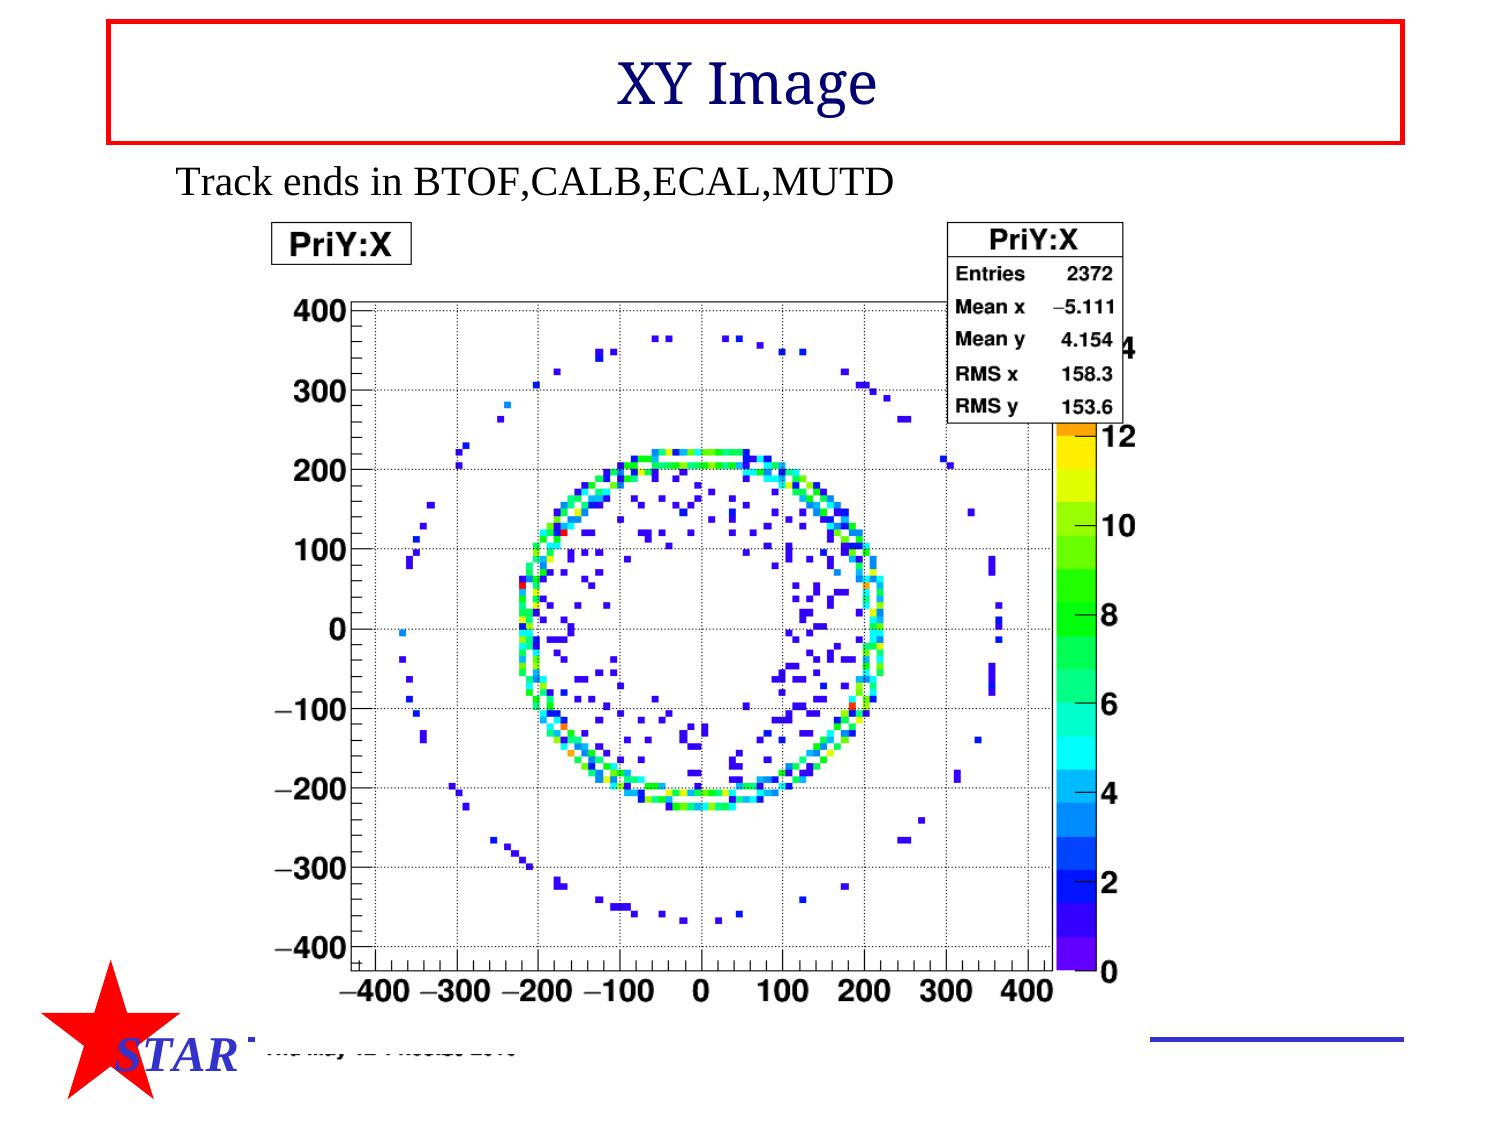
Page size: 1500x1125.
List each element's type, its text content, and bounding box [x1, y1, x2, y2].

title XY Image [101, 32, 1395, 131]
picture [255, 211, 1150, 1064]
list Track ends in BTOF,CALB,ECAL,MUTD [104, 146, 1396, 799]
